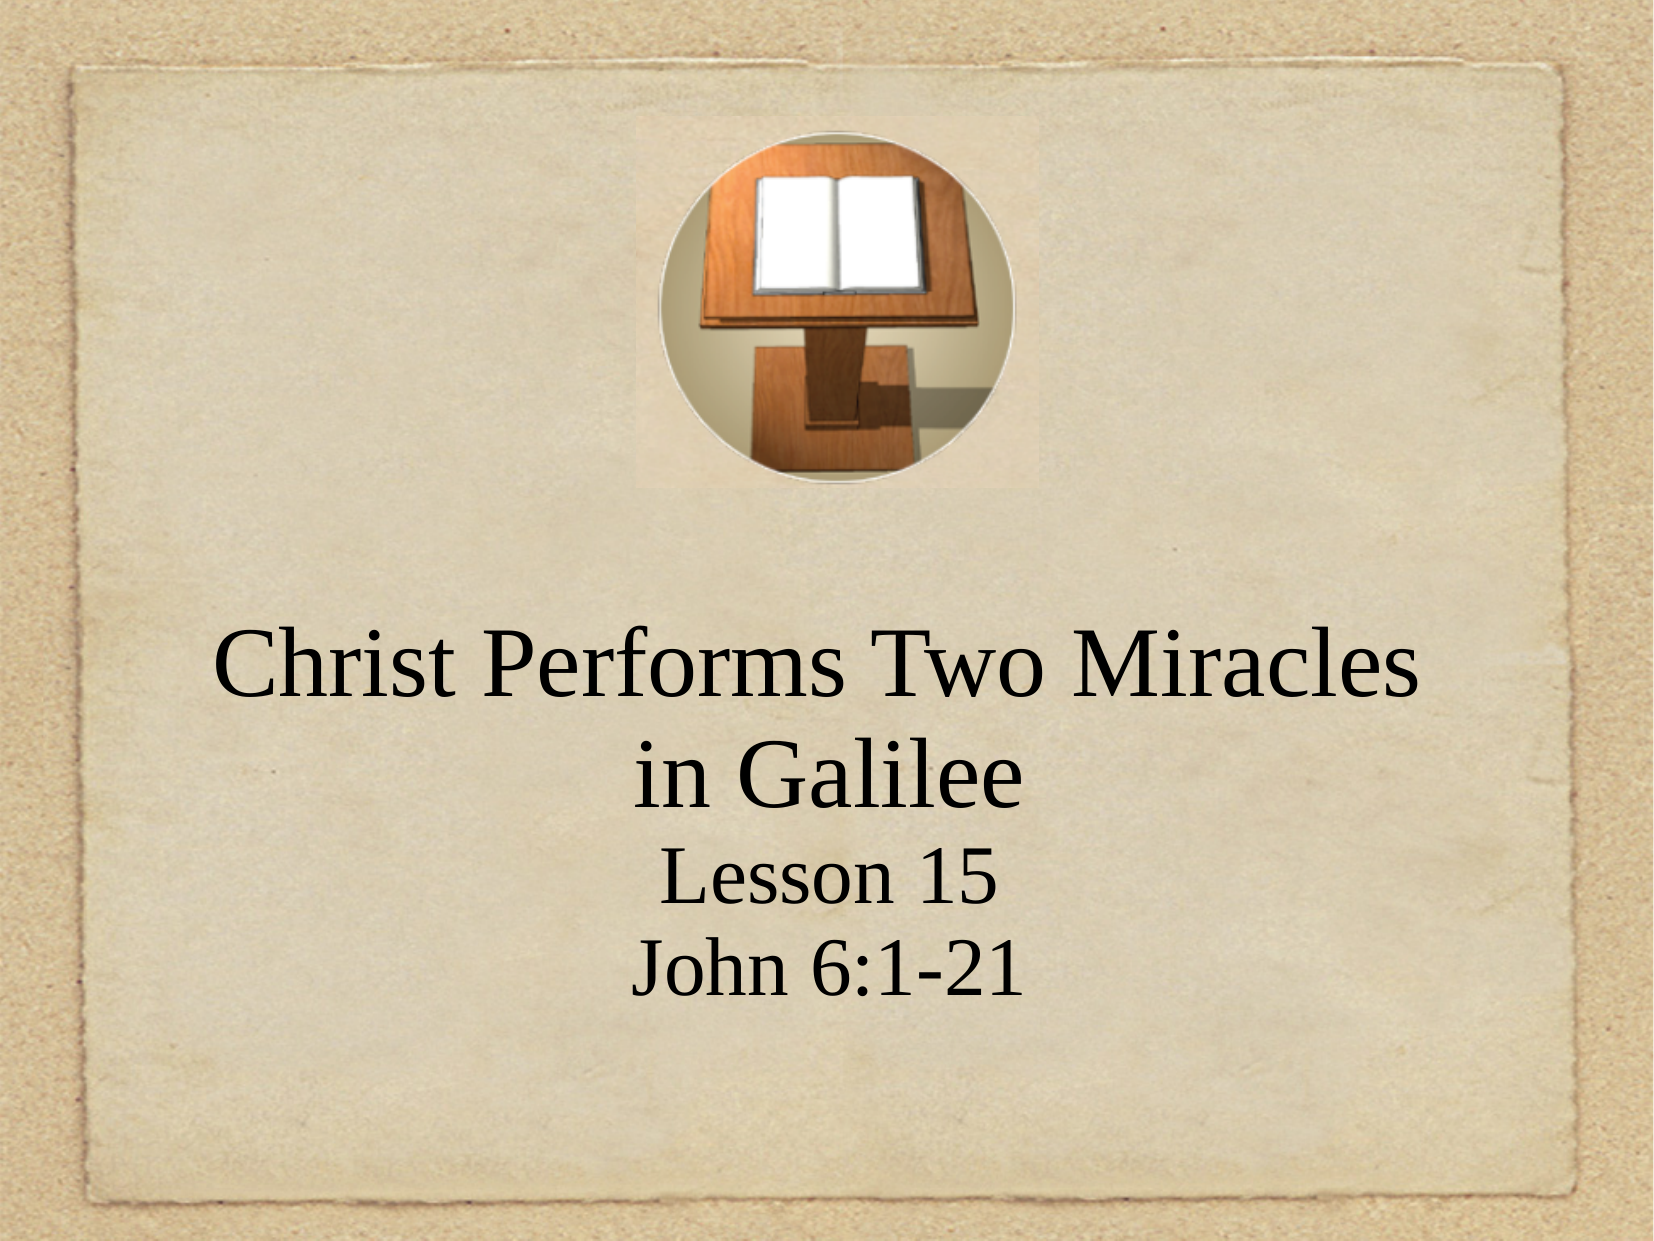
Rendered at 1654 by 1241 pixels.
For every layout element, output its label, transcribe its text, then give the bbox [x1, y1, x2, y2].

text_box Christ Performs Two Miracles in Galilee Lesson 15 John 6:1-21 [173, 600, 1487, 1207]
picture [0, 0, 1654, 1241]
